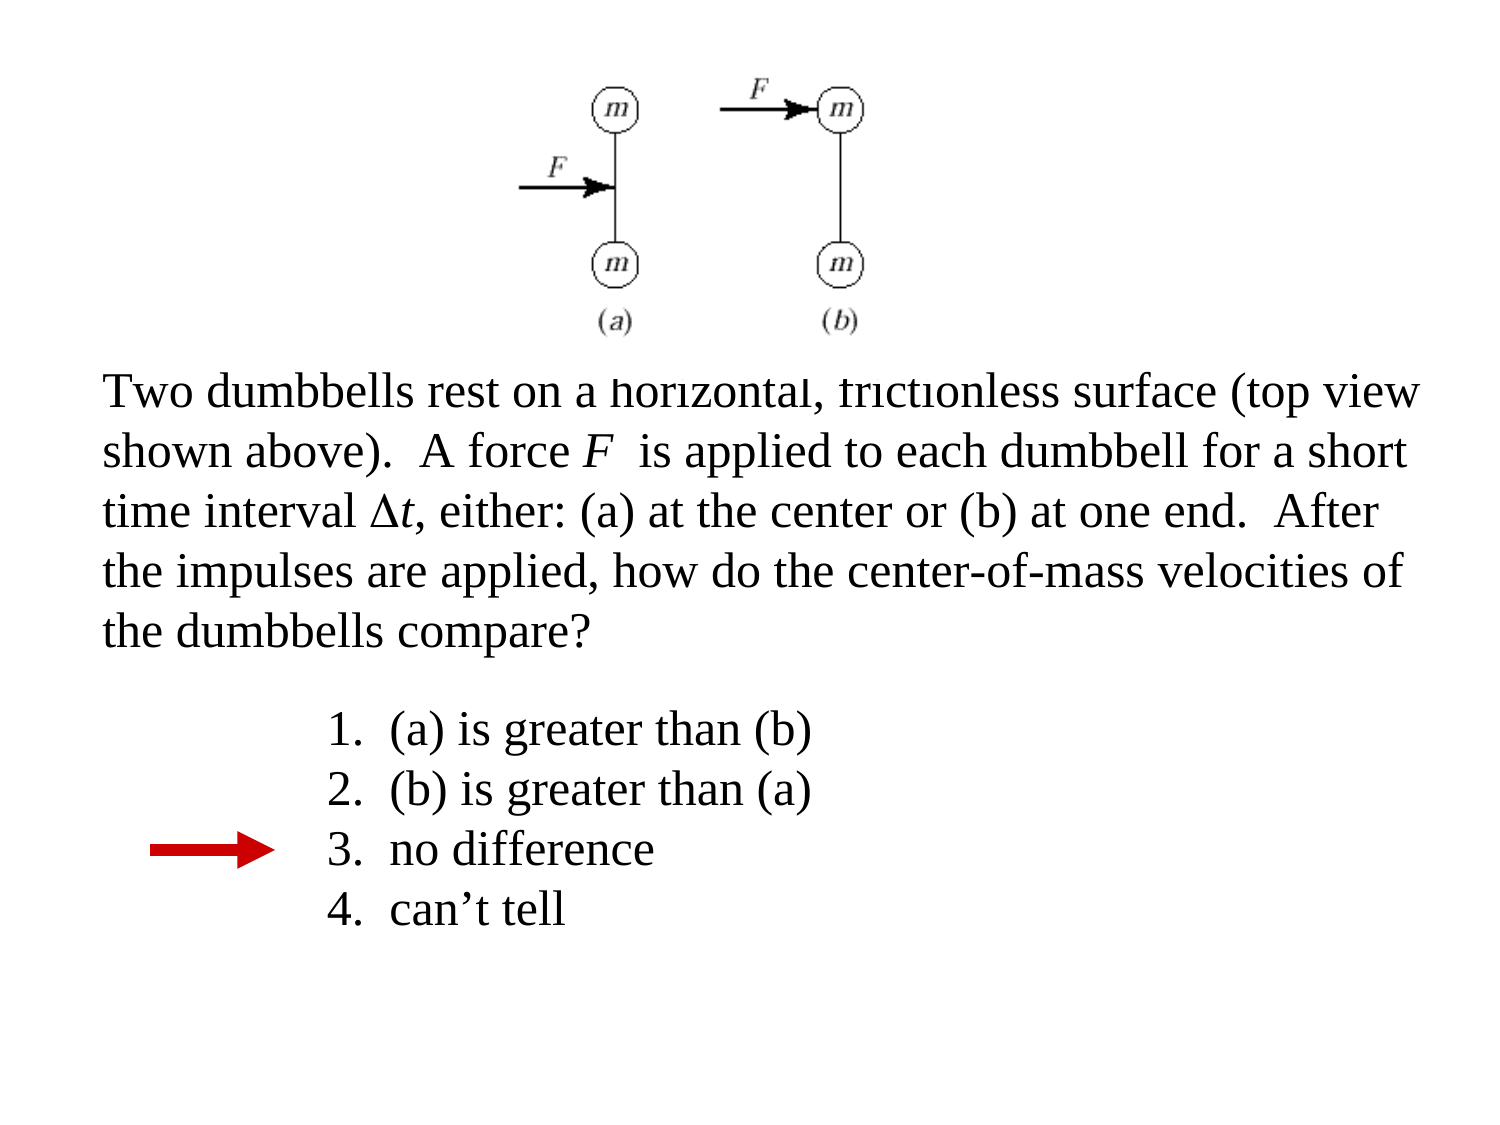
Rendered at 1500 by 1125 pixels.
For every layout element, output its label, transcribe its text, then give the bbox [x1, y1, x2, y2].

picture [450, 49, 963, 379]
text_box 1. (a) is greater than (b) 2. (b) is greater than (a) 3. no difference 4. can’t tell [162, 687, 828, 943]
text_box Two dumbbells rest on a horizontal, frictionless surface (top view shown above). A force F is applied to each dumbbell for a short time interval Δt, either: (a) at the center or (b) at one end. After the impulses are applied, how do the center-of-mass velocities of the dumbbells compare? [87, 349, 1450, 666]
